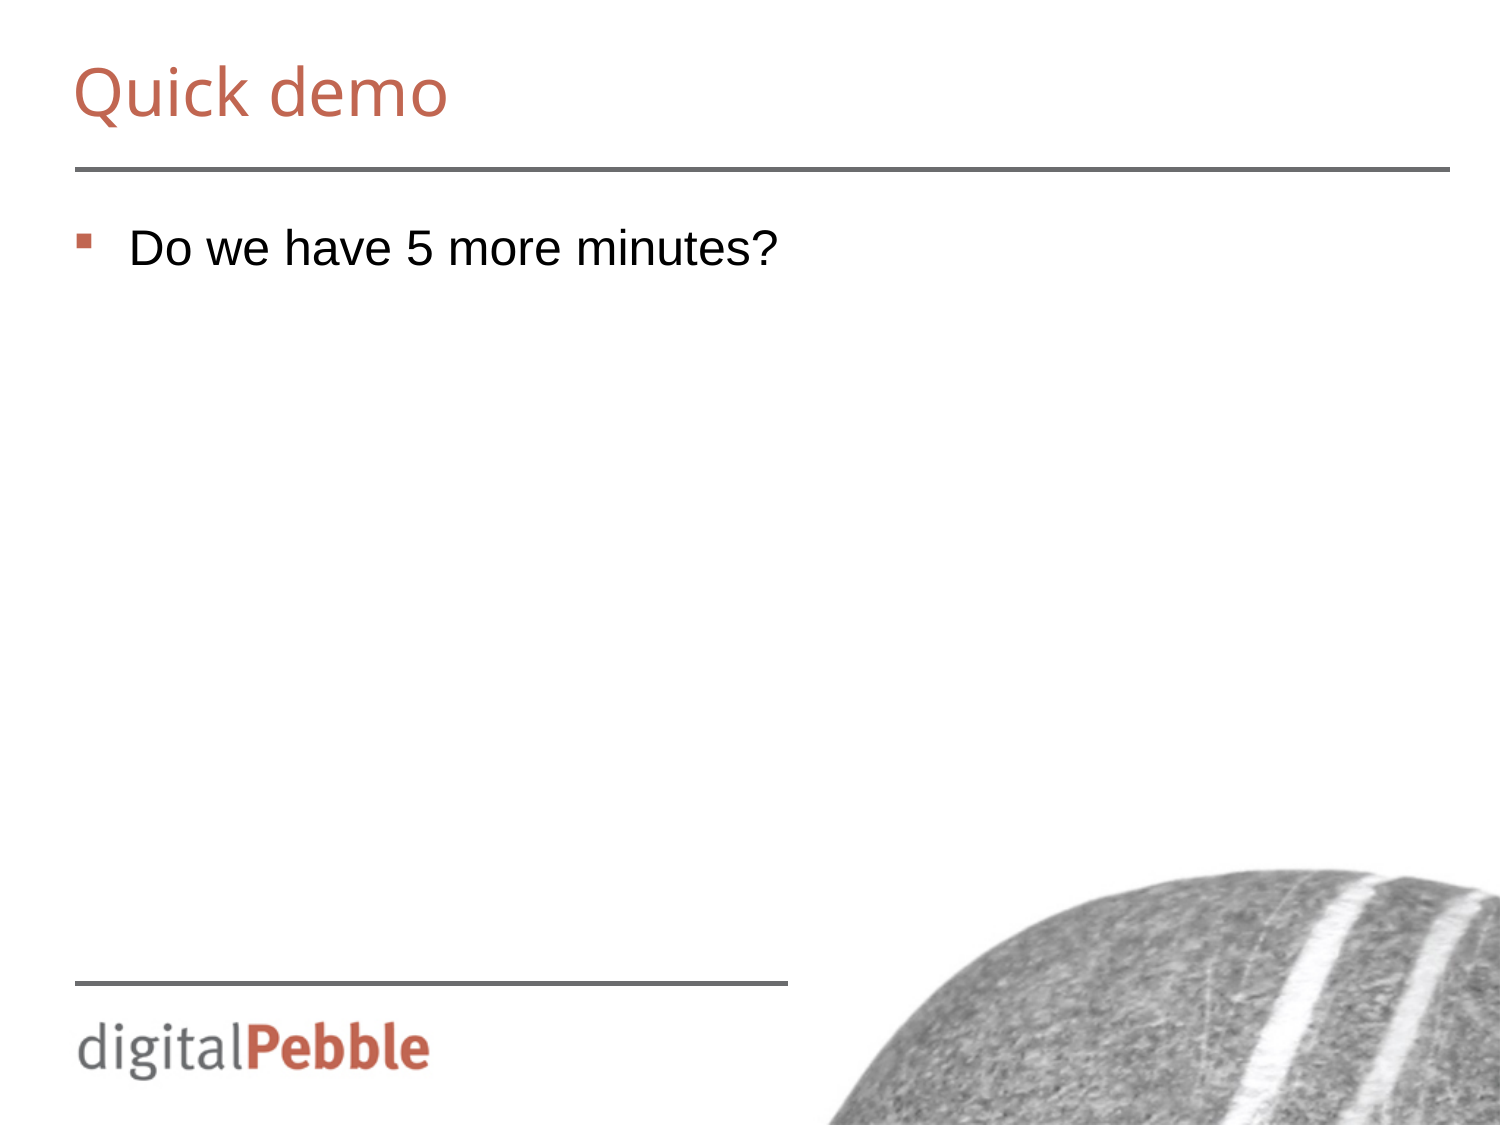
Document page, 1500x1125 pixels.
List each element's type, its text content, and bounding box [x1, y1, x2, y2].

title Quick demo [57, 37, 1438, 174]
picture [0, 0, 1500, 1125]
list Do we have 5 more minutes? [57, 212, 1438, 945]
